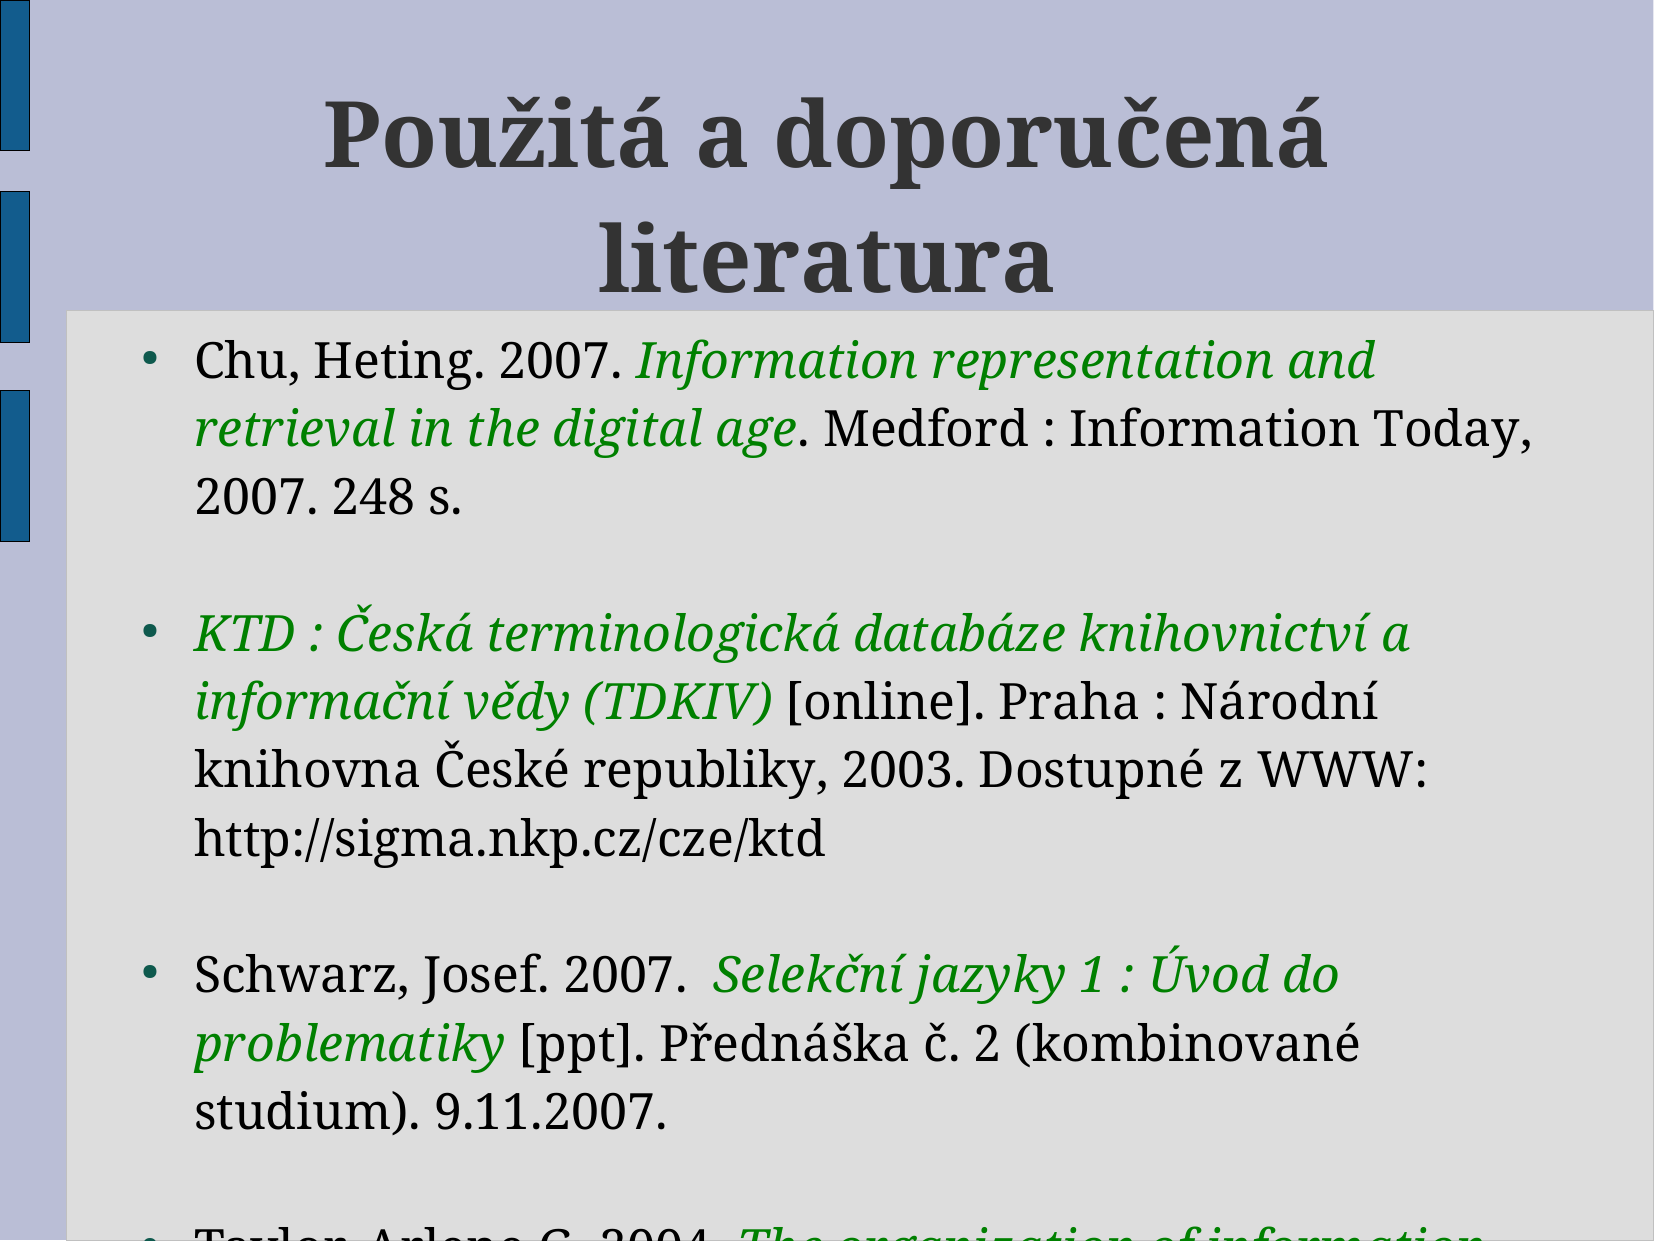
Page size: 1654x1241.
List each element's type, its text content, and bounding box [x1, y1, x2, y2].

list Chu, Heting. 2007. Information representation and retrieval in the digital age. Medford : Information Today, 2007. 248 s. KTD : Česká terminologická databáze knihovnictví a informační vědy (TDKIV) [online]. Praha : Národní knihovna České republiky, 2003. Dostupné z WWW: http://sigma.nkp.cz/cze/ktd Schwarz, Josef. 2007. Selekční jazyky 1 : Úvod do problematiky [ppt]. Přednáška č. 2 (kombinované studium). 9.11.2007. Taylor, Arlene G. 2004. The organization of information. Westport : Libraries Unlimited , 2004. 417 s. ISBN 1-56308-976-9 [123, 324, 1536, 1241]
title Použitá a doporučená literatura [121, 90, 1534, 299]
